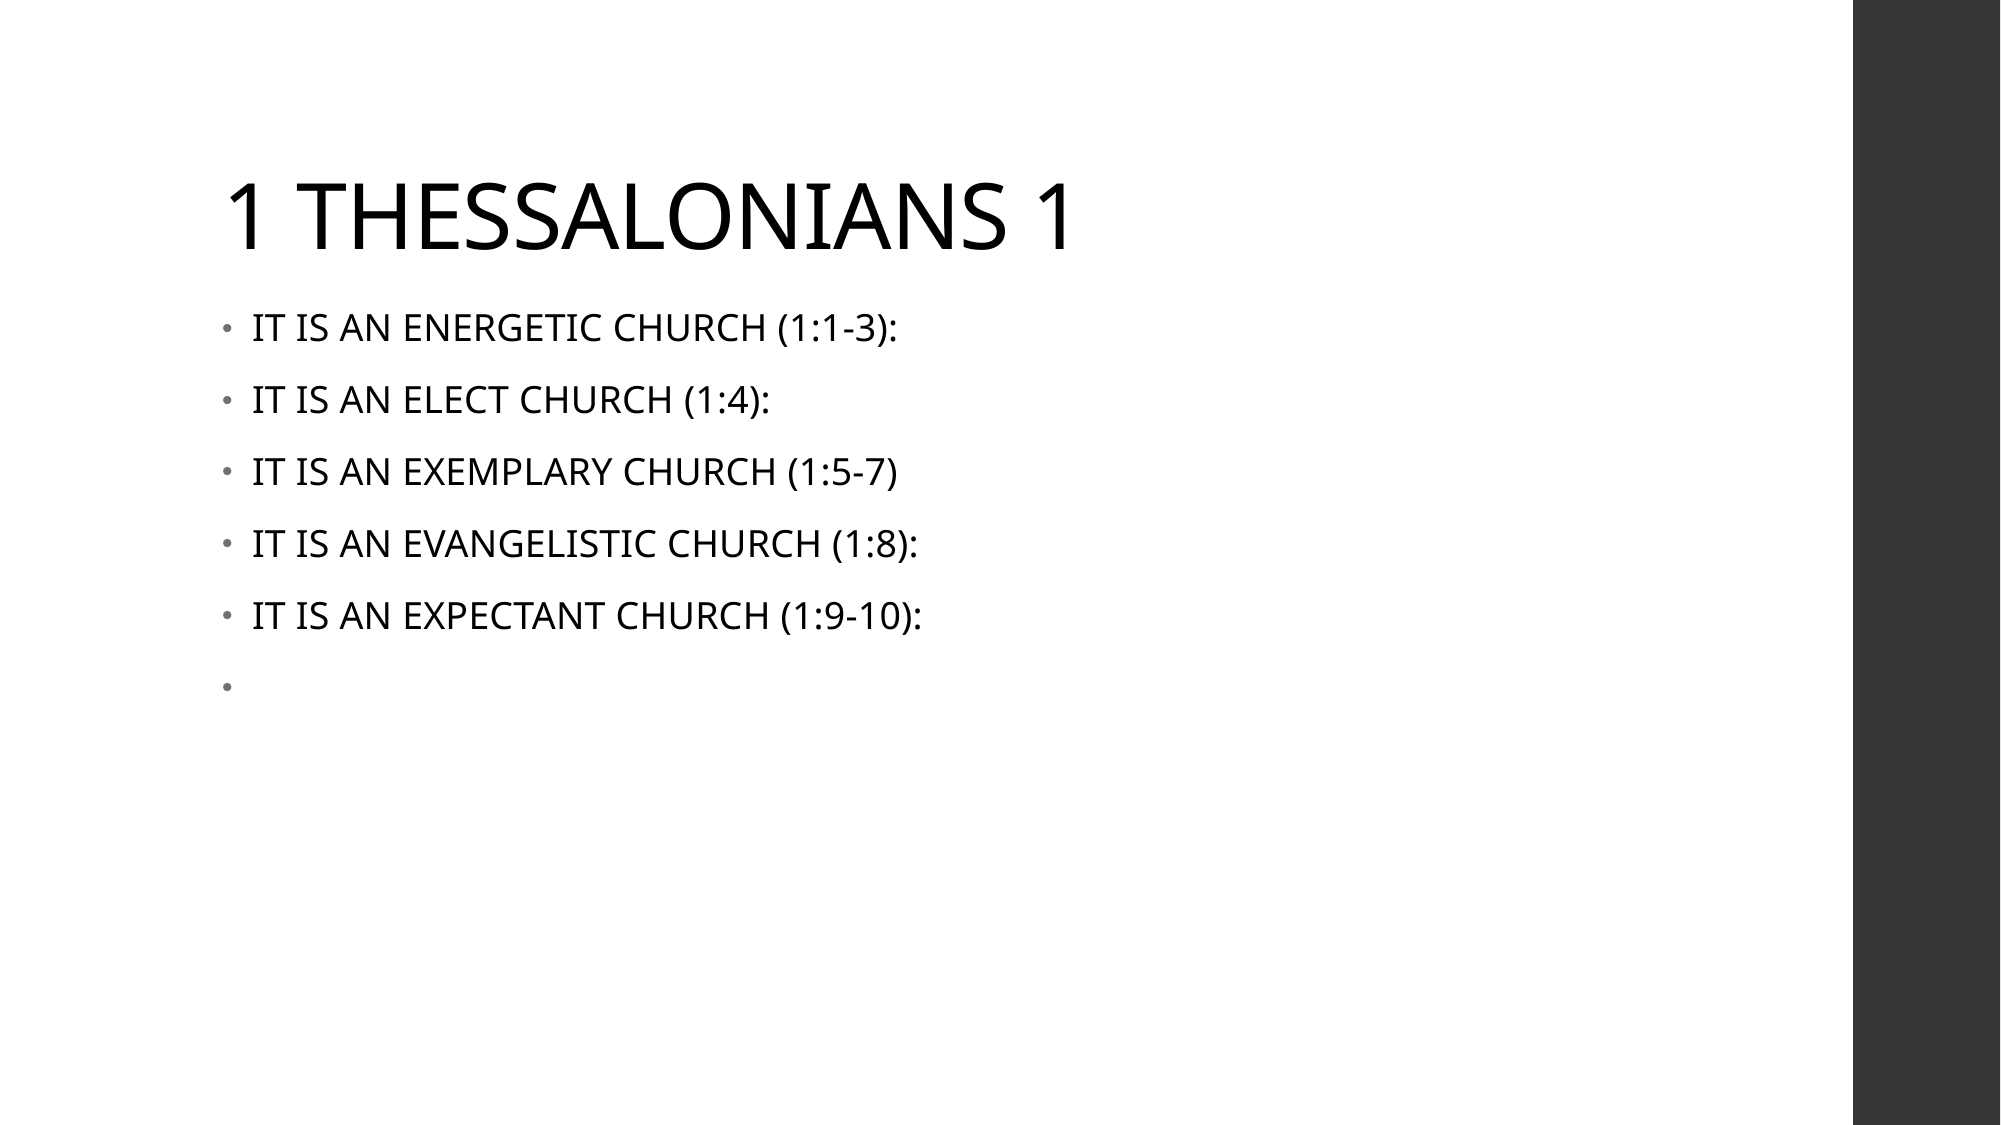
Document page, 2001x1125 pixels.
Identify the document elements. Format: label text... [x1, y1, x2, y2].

list IT IS AN ENERGETIC CHURCH (1:1-3): IT IS AN ELECT CHURCH (1:4): IT IS AN EXEMPLARY CHURCH (1:5-7) IT IS AN EVANGELISTIC CHURCH (1:8): IT IS AN EXPECTANT CHURCH (1:9-10): [206, 299, 1617, 1014]
title 1 THESSALONIANS 1 [206, 60, 1797, 278]
